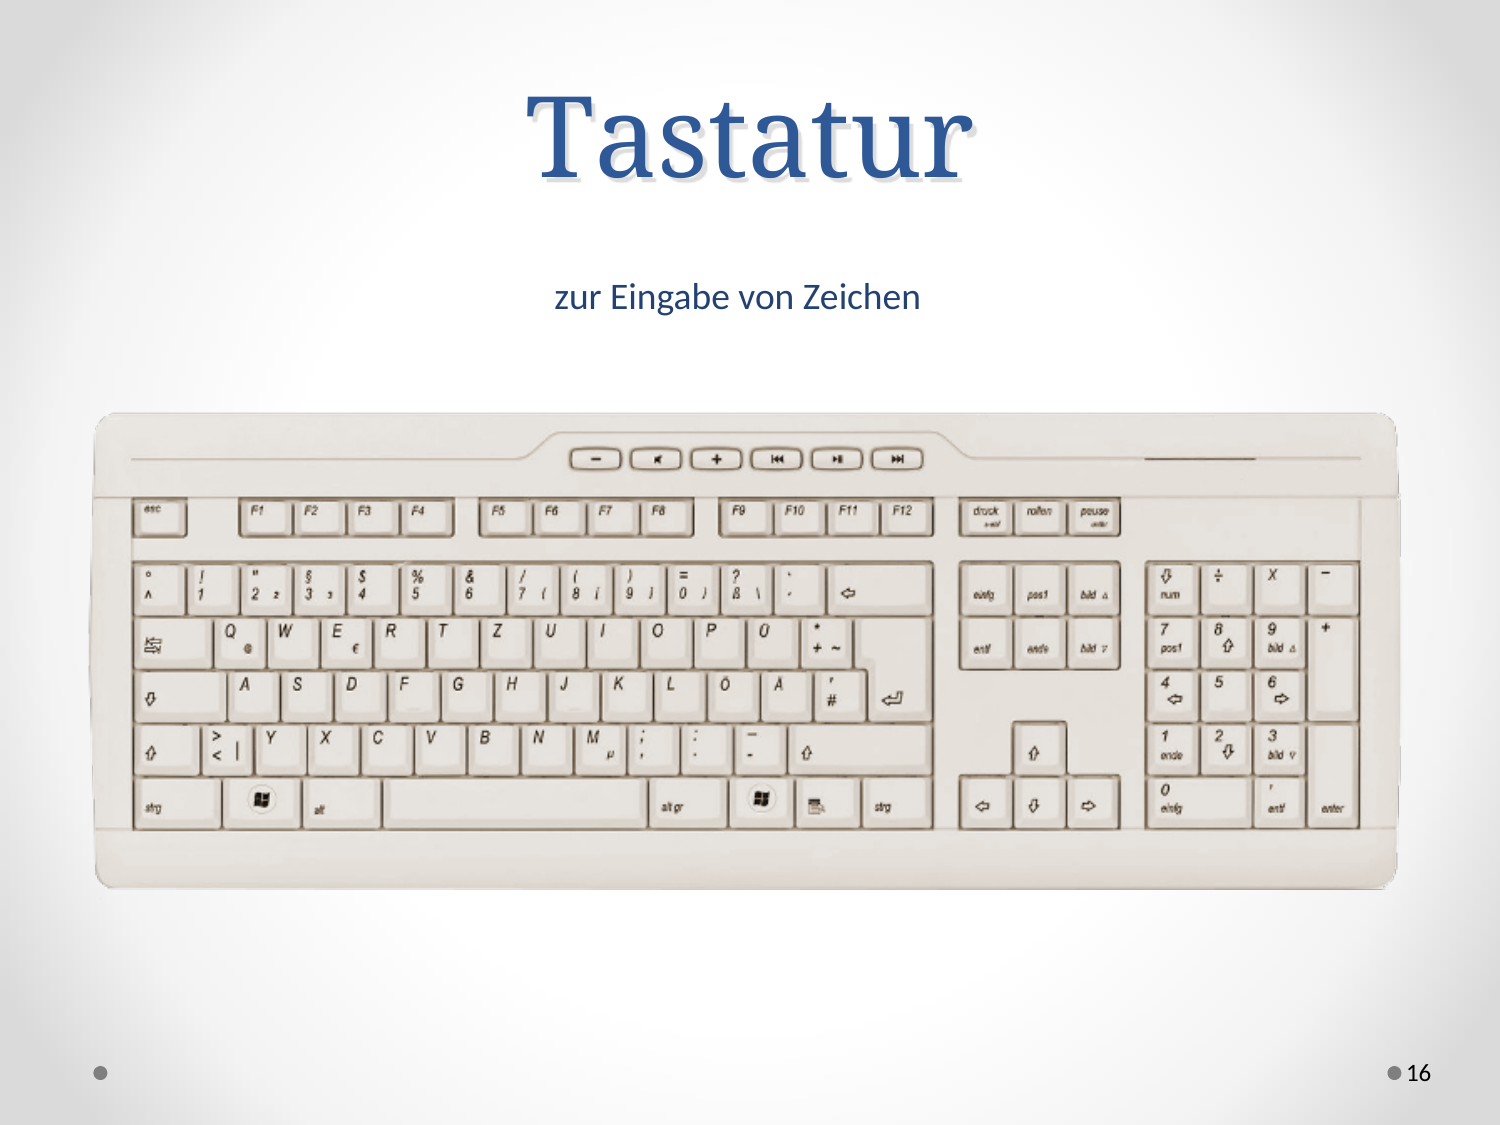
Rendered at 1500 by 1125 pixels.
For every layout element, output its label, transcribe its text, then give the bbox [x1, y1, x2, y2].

picture [76, 385, 1414, 905]
text_box zur Eingabe von Zeichen [265, 269, 1211, 327]
title Tastatur [75, 71, 1426, 209]
